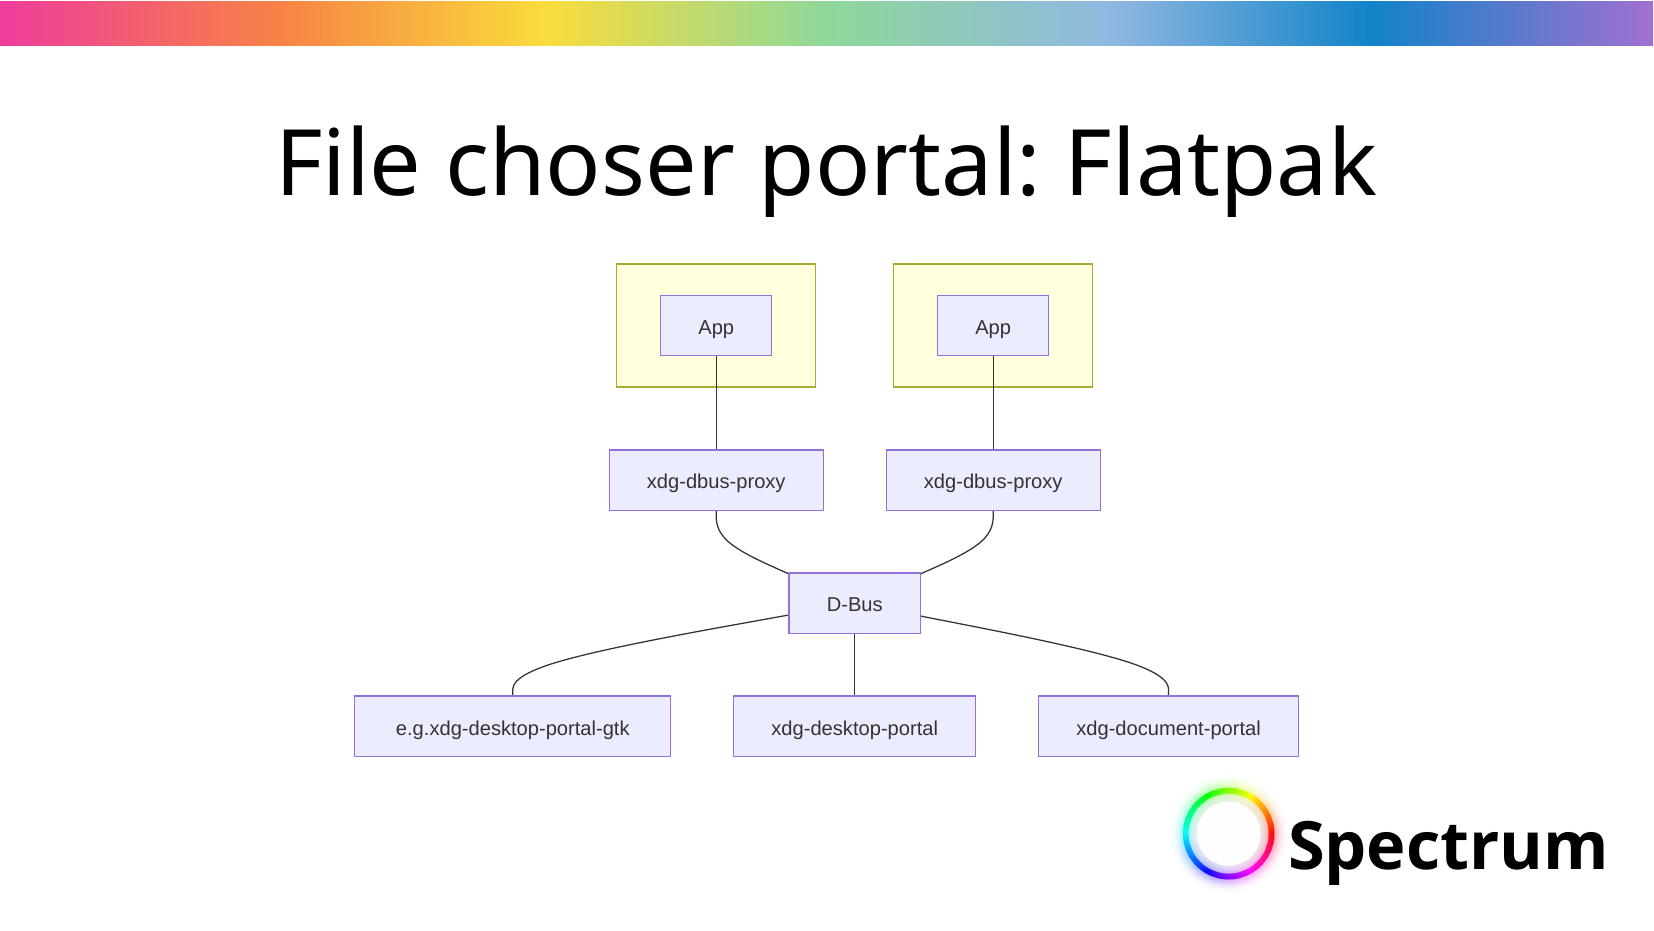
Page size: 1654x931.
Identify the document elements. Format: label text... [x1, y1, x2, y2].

picture [354, 263, 1300, 758]
picture [1169, 774, 1288, 893]
title File choser portal: Flatpak [82, 82, 1571, 238]
